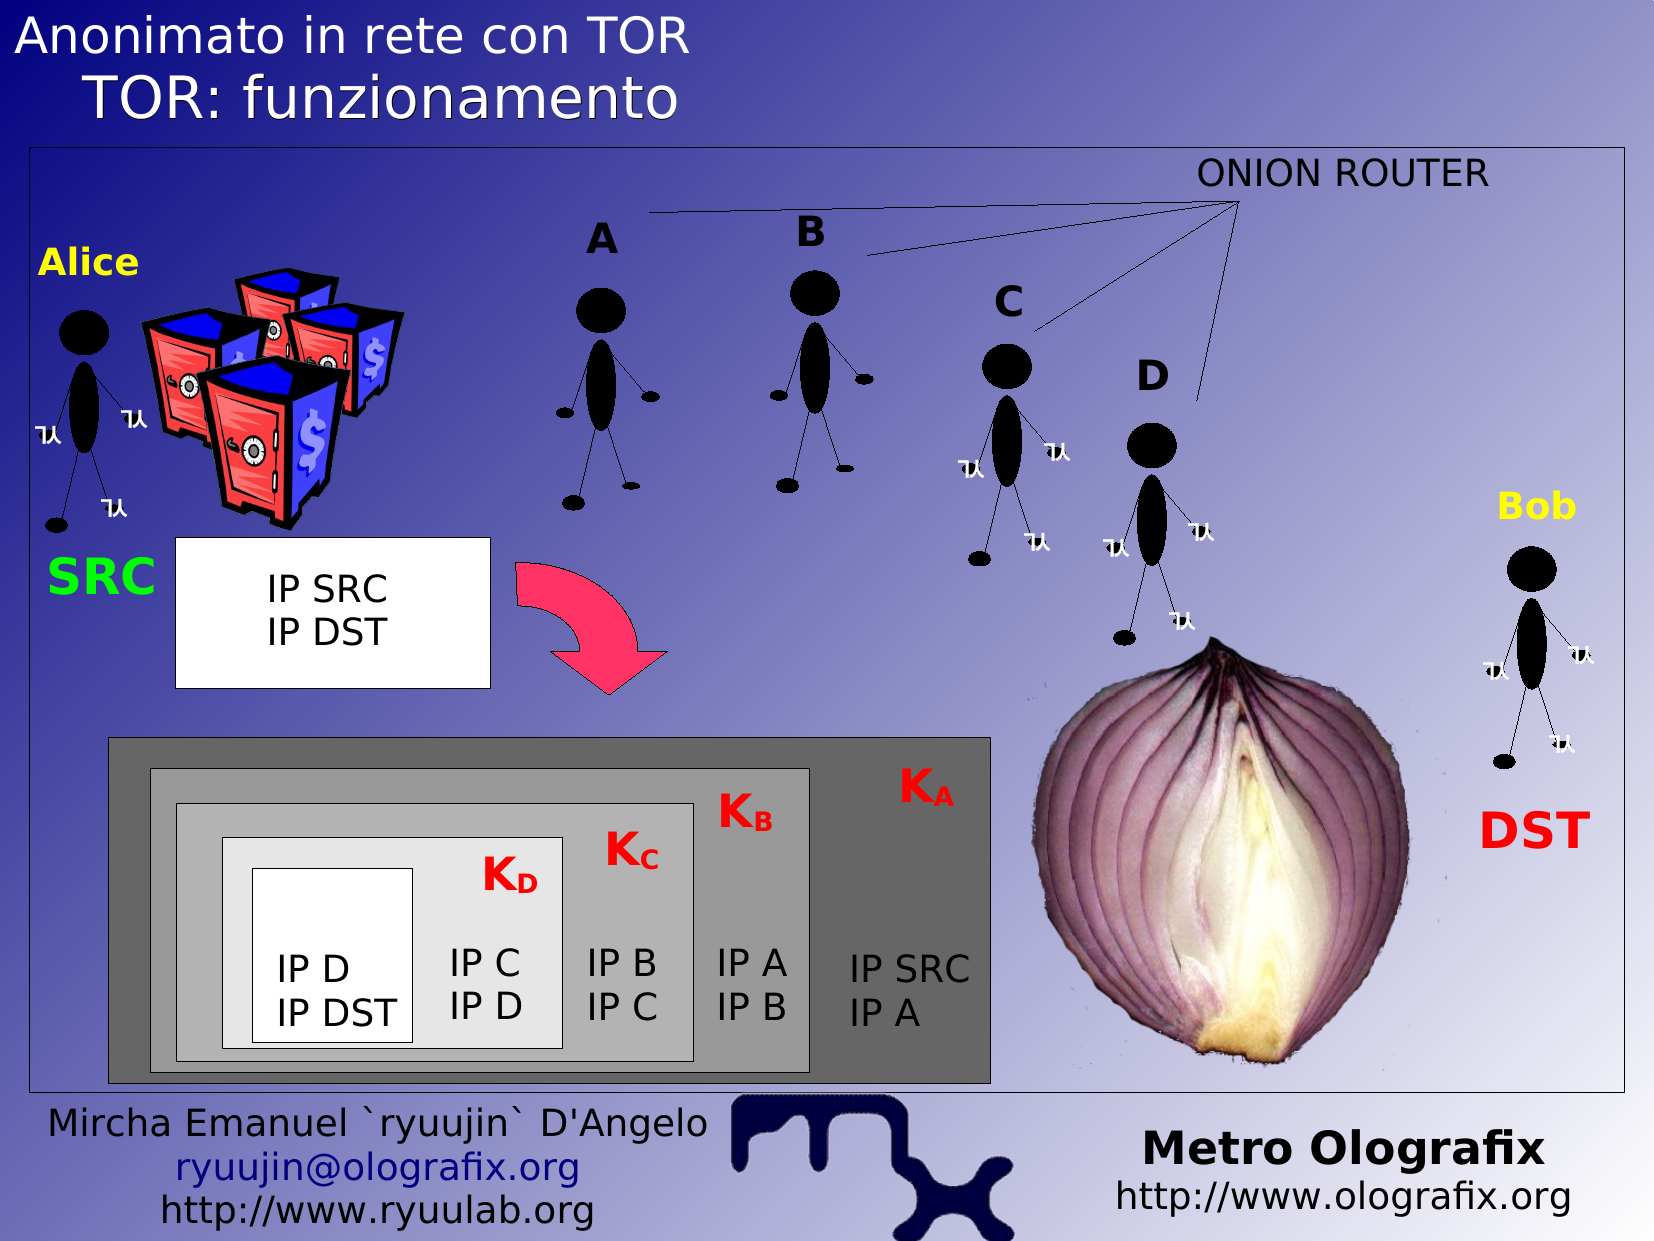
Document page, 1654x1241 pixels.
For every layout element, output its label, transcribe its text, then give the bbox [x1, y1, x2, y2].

text_box [982, 344, 1032, 389]
text_box [855, 374, 874, 385]
text_box [992, 395, 1022, 487]
text_box Mircha Emanuel `ryuujin` D'Angelo ryuujin@olografix.org http://www.ryuulab.org [0, 1094, 757, 1241]
text_box [836, 465, 854, 472]
text_box IP D IP DST [261, 940, 421, 1043]
text_box Anonimato in rete con TOR [0, 0, 1595, 74]
text_box [562, 495, 585, 511]
text_box ﾣ [1047, 448, 1052, 457]
text_box [1137, 474, 1167, 566]
text_box [776, 478, 799, 493]
text_box [968, 551, 991, 566]
text_box [622, 482, 640, 490]
text_box KD [466, 840, 557, 923]
text_box ﾣ [1486, 667, 1491, 676]
text_box ﾣ [1560, 741, 1566, 748]
text_box IP SRC IP A [834, 940, 997, 1043]
text_box IP C IP D [434, 934, 547, 1036]
picture [720, 636, 1447, 1241]
text_box KC [589, 815, 681, 899]
text_box KA [883, 752, 974, 836]
text_box [108, 737, 991, 1084]
text_box SRC [31, 540, 175, 614]
picture [113, 267, 405, 531]
text_box [69, 361, 99, 453]
text_box [1507, 546, 1557, 592]
text_box Alice [22, 233, 164, 292]
text_box KB [703, 777, 794, 861]
text_box [770, 390, 788, 401]
text_box C [979, 270, 1045, 334]
text_box [1127, 423, 1177, 468]
text_box ﾣ [1579, 650, 1585, 661]
text_box IP SRC IP DST [251, 559, 414, 662]
text_box ﾣ [1199, 526, 1205, 537]
text_box [175, 537, 491, 689]
text_box Bob [1481, 477, 1602, 536]
text_box A [571, 206, 638, 271]
text_box [641, 391, 660, 402]
text_box ﾣ [1106, 543, 1111, 552]
text_box ﾣ [969, 463, 975, 474]
text_box IP B IP C [571, 934, 679, 1037]
text_box ﾣ [124, 414, 129, 424]
text_box [556, 407, 574, 418]
text_box [515, 562, 668, 695]
text_box ﾣ [1494, 666, 1500, 677]
text_box Metro Olografix http://www.olografix.org [1034, 1114, 1654, 1227]
text_box [45, 517, 68, 533]
text_box ﾣ [1114, 542, 1120, 553]
text_box D [1120, 343, 1187, 408]
text_box ONION ROUTER [1181, 144, 1570, 204]
text_box [59, 310, 109, 355]
text_box IP A IP B [701, 934, 833, 1037]
text_box B [780, 200, 847, 264]
text_box [1517, 598, 1547, 690]
text_box ﾣ [1055, 447, 1061, 458]
text_box [586, 339, 616, 431]
text_box [800, 322, 830, 414]
text_box ﾣ [1180, 617, 1186, 625]
text_box [790, 270, 840, 316]
text_box ﾣ [112, 504, 118, 512]
text_box ﾣ [1035, 538, 1041, 546]
text_box [576, 288, 626, 333]
text_box ﾣ [132, 413, 138, 424]
text_box ﾣ [46, 429, 52, 440]
text_box [1493, 754, 1516, 769]
text_box [1114, 630, 1135, 636]
text_box DST [1463, 795, 1611, 869]
title TOR: funzionamento [82, 49, 1571, 148]
